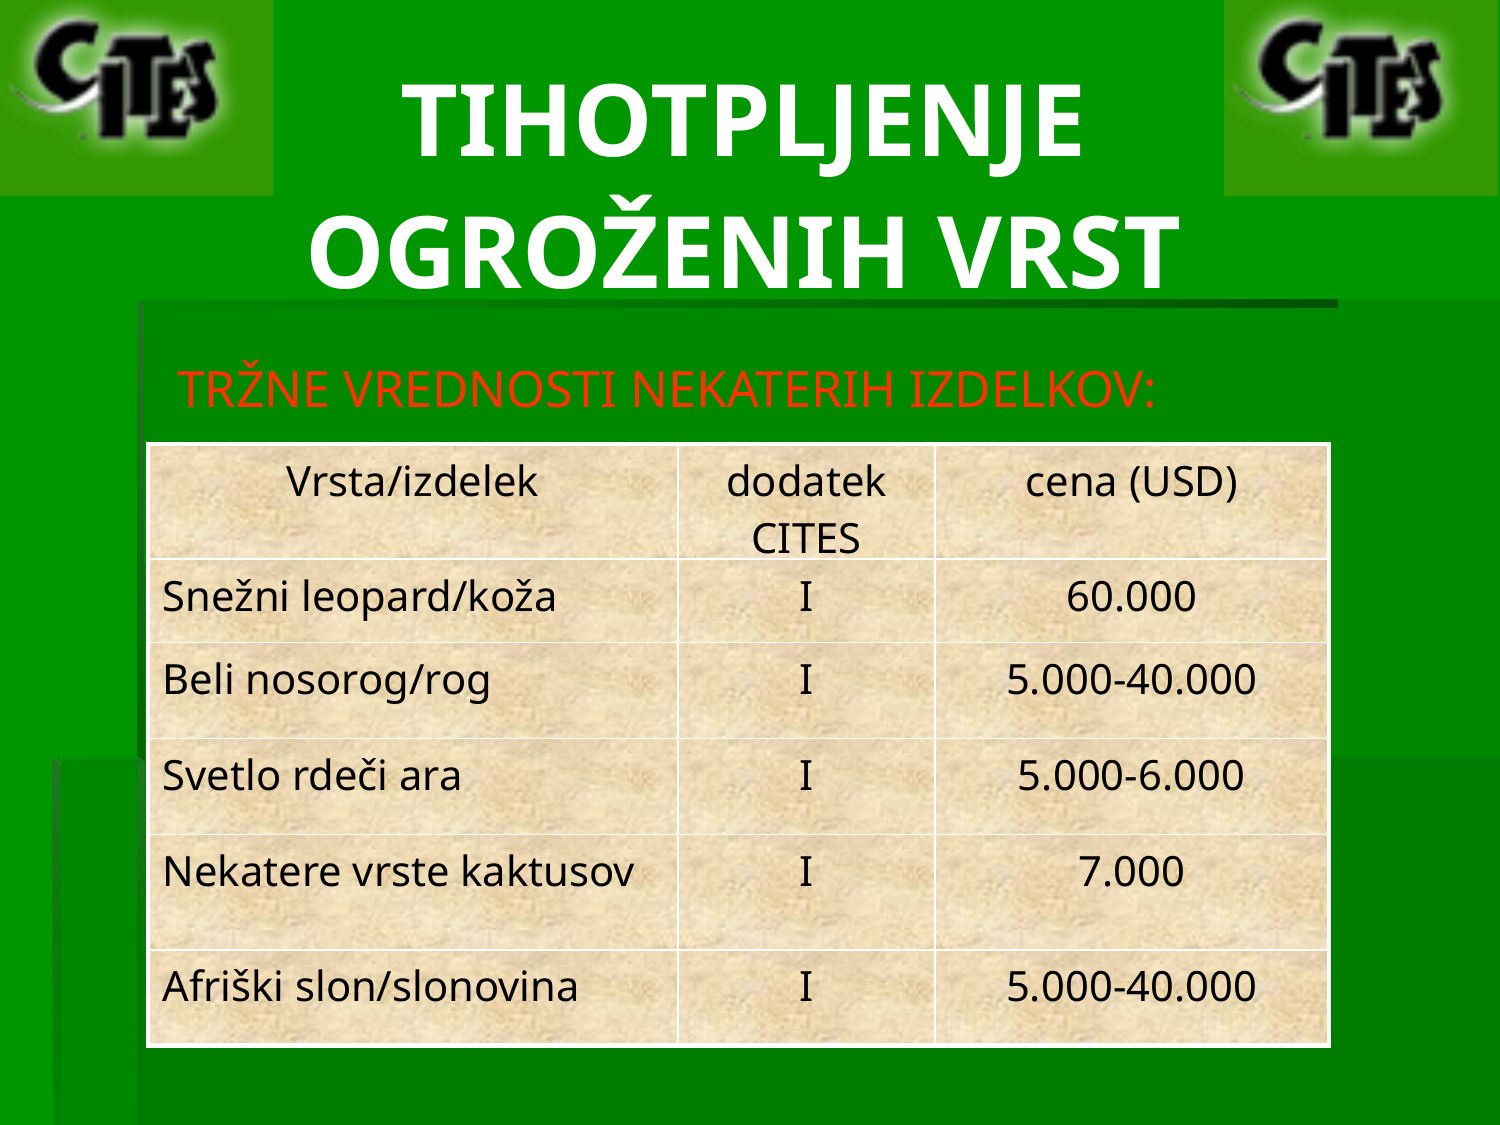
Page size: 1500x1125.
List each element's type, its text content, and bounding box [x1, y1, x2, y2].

table_cell 5.000-40.000 [936, 951, 1327, 1043]
picture [0, 0, 273, 196]
table_cell 5.000-6.000 [936, 739, 1327, 834]
table_cell 60.000 [936, 560, 1327, 642]
table_cell Nekatere vrste kaktusov [150, 835, 677, 949]
table_cell 5.000-40.000 [936, 643, 1327, 738]
table_header Vrsta/izdelek [150, 446, 677, 558]
table_cell Afriški slon/slonovina [150, 951, 677, 1043]
table_cell 7.000 [936, 835, 1327, 949]
text_box TIHOTPLJENJE OGROŽENIH VRST [249, 37, 1238, 317]
table_header cena (USD) [936, 446, 1327, 558]
table_cell I [679, 560, 934, 642]
table_cell I [679, 835, 934, 949]
table_cell I [679, 643, 934, 738]
table_cell Beli nosorog/rog [150, 643, 677, 738]
text_box TRŽNE VREDNOSTI NEKATERIH IZDELKOV: [162, 349, 1313, 425]
table_header dodatek CITES [679, 446, 934, 558]
picture [1224, 0, 1498, 196]
table_cell I [679, 739, 934, 834]
table_cell Snežni leopard/koža [150, 560, 677, 642]
table_cell Svetlo rdeči ara [150, 739, 677, 834]
table_cell I [679, 951, 934, 1043]
